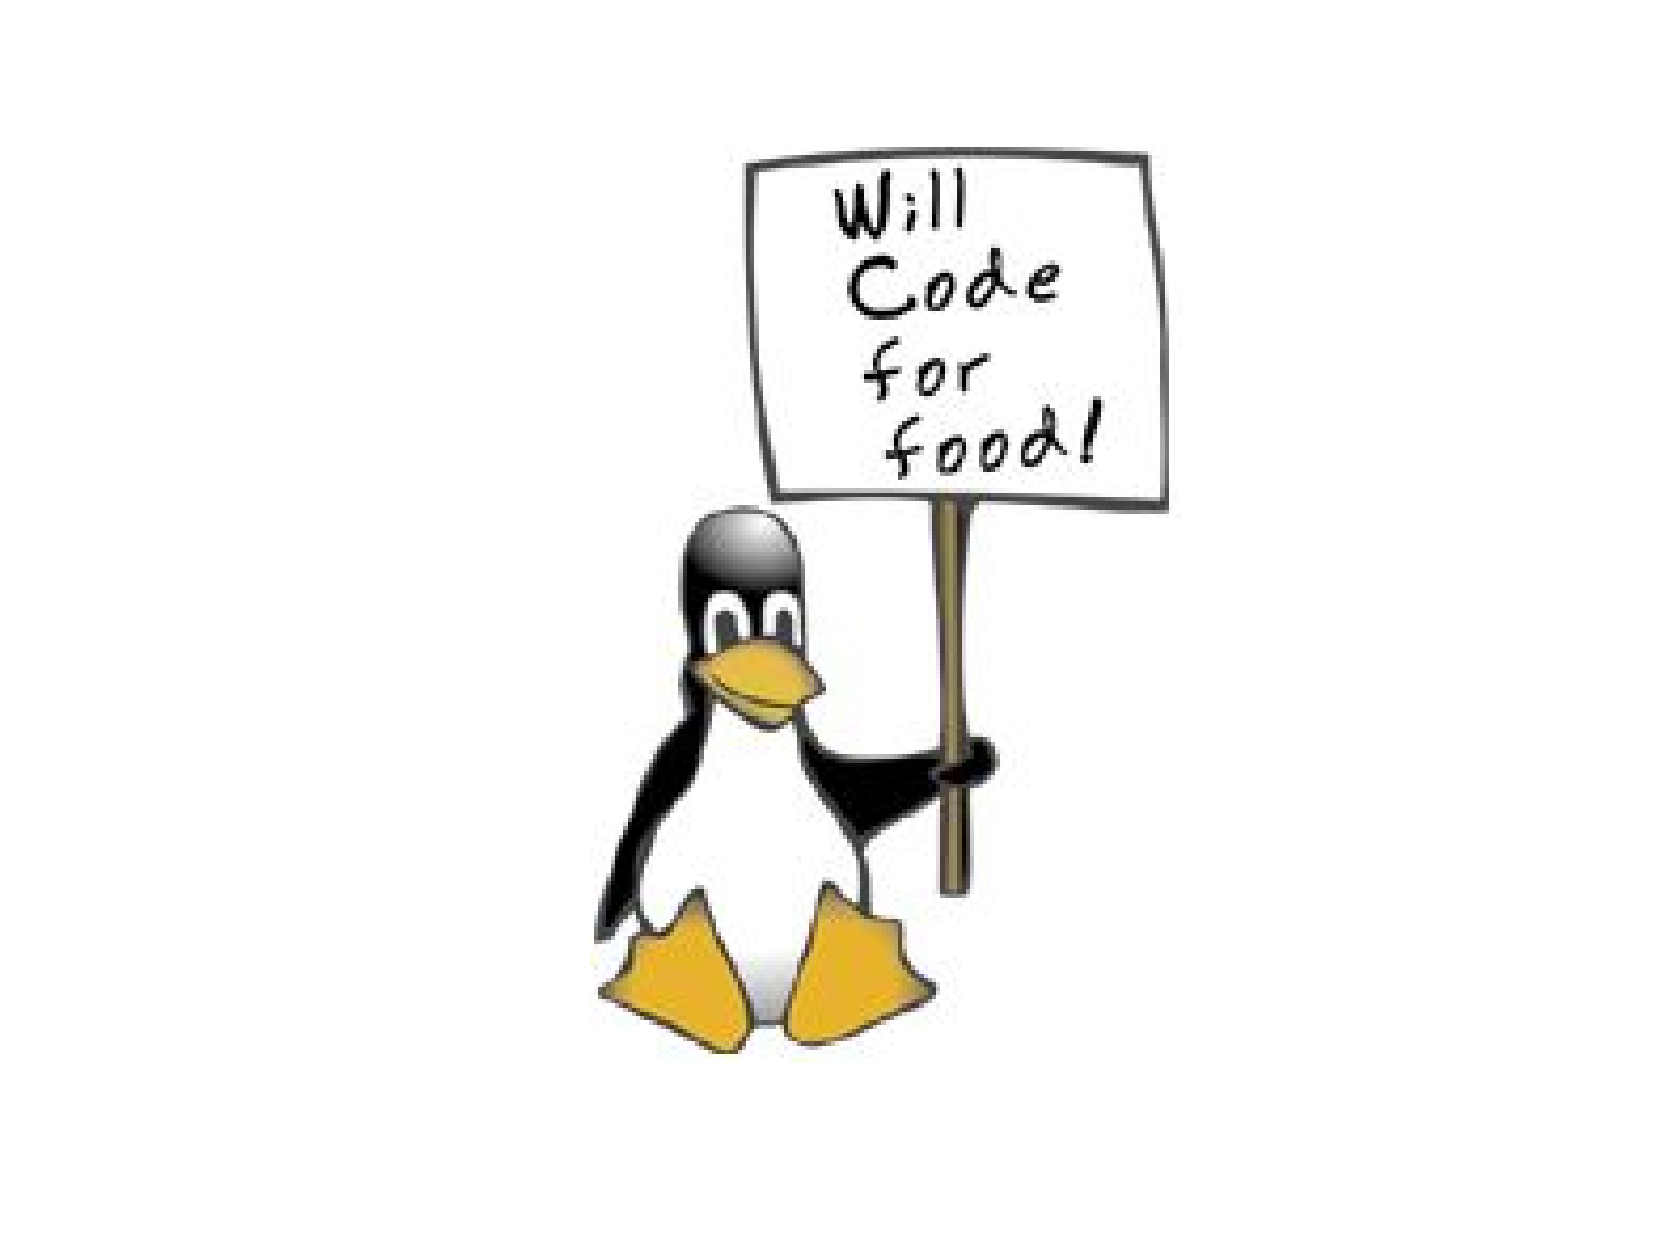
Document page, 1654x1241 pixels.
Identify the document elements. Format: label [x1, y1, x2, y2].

picture [590, 147, 1182, 1063]
